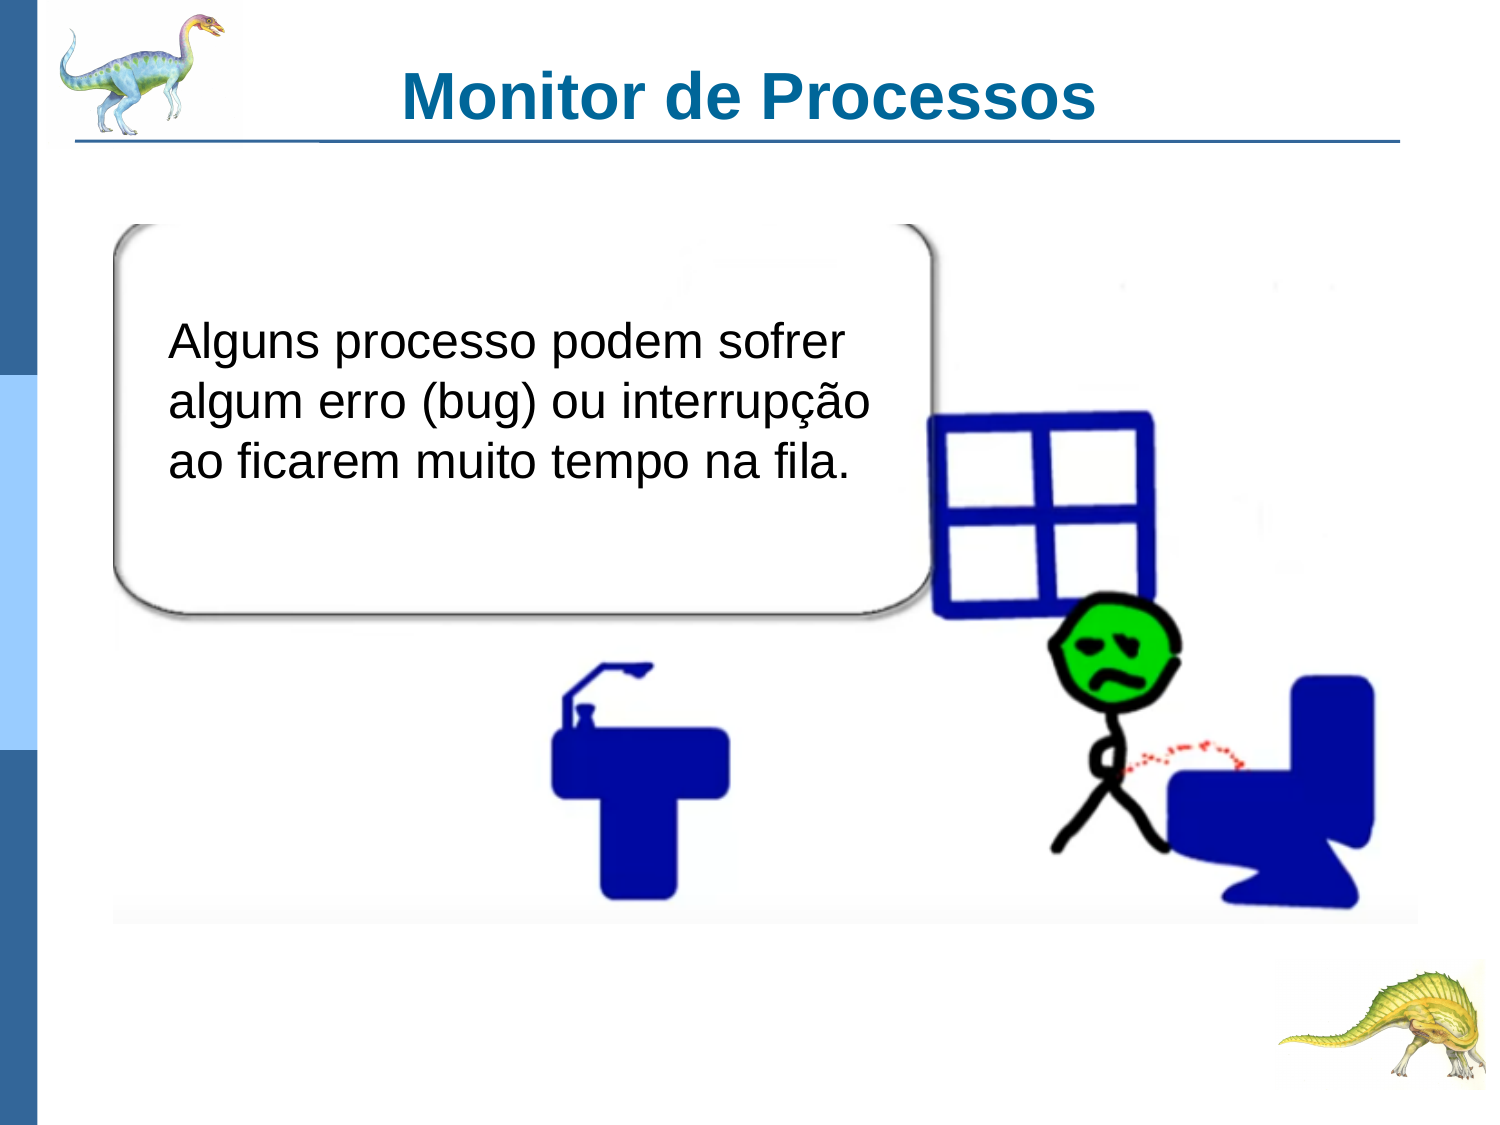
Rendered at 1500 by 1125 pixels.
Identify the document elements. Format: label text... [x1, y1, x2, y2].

text_box Monitor de Processos [75, 45, 1426, 141]
picture [113, 224, 1418, 924]
text_box Alguns processo podem sofrer algum erro (bug) ou interrupção ao ficarem muito tempo na fila. [153, 301, 898, 497]
picture [1275, 959, 1486, 1090]
picture [46, 0, 243, 149]
